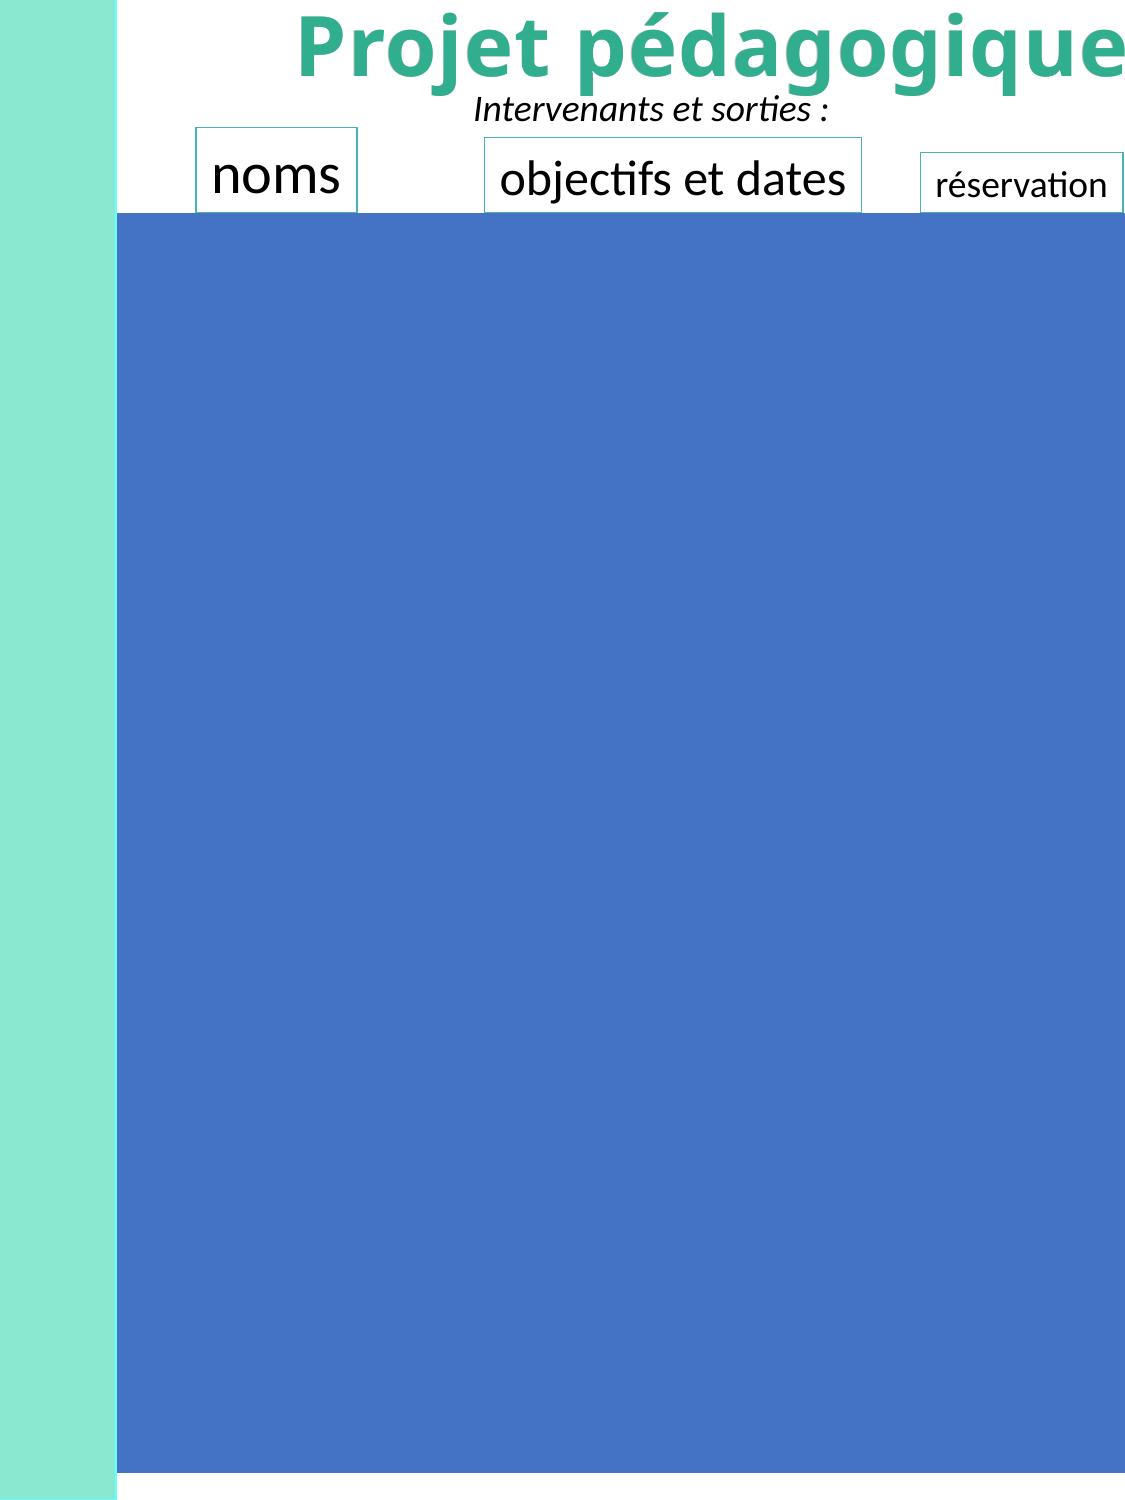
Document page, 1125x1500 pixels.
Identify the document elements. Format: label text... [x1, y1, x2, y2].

table_cell [452, 1158, 927, 1315]
table_cell [116, 1000, 452, 1158]
text_box réservation [920, 201, 1123, 213]
table_cell [927, 1315, 1125, 1473]
table_header [927, 213, 1125, 371]
table_cell [452, 1315, 927, 1473]
text_box [0, 0, 116, 1500]
table_header [452, 213, 927, 371]
table_header [116, 213, 452, 371]
table_cell [116, 1158, 452, 1315]
table_cell [927, 371, 1125, 528]
table_cell [927, 843, 1125, 1000]
table_cell [927, 1158, 1125, 1315]
table_cell [452, 686, 927, 843]
table_cell [116, 843, 452, 1000]
table_cell [452, 1000, 927, 1158]
text_box Projet pédagogique [280, 0, 1125, 201]
table_cell [927, 686, 1125, 843]
table_cell [927, 528, 1125, 686]
table_cell [116, 686, 452, 843]
table_cell [116, 528, 452, 686]
table_cell [452, 843, 927, 1000]
table_cell [116, 1315, 452, 1473]
table_cell [452, 371, 927, 528]
table_cell [116, 371, 452, 528]
text_box noms [196, 127, 357, 213]
table_cell [452, 528, 927, 686]
table_cell [927, 1000, 1125, 1158]
text_box objectifs et dates [485, 201, 862, 213]
